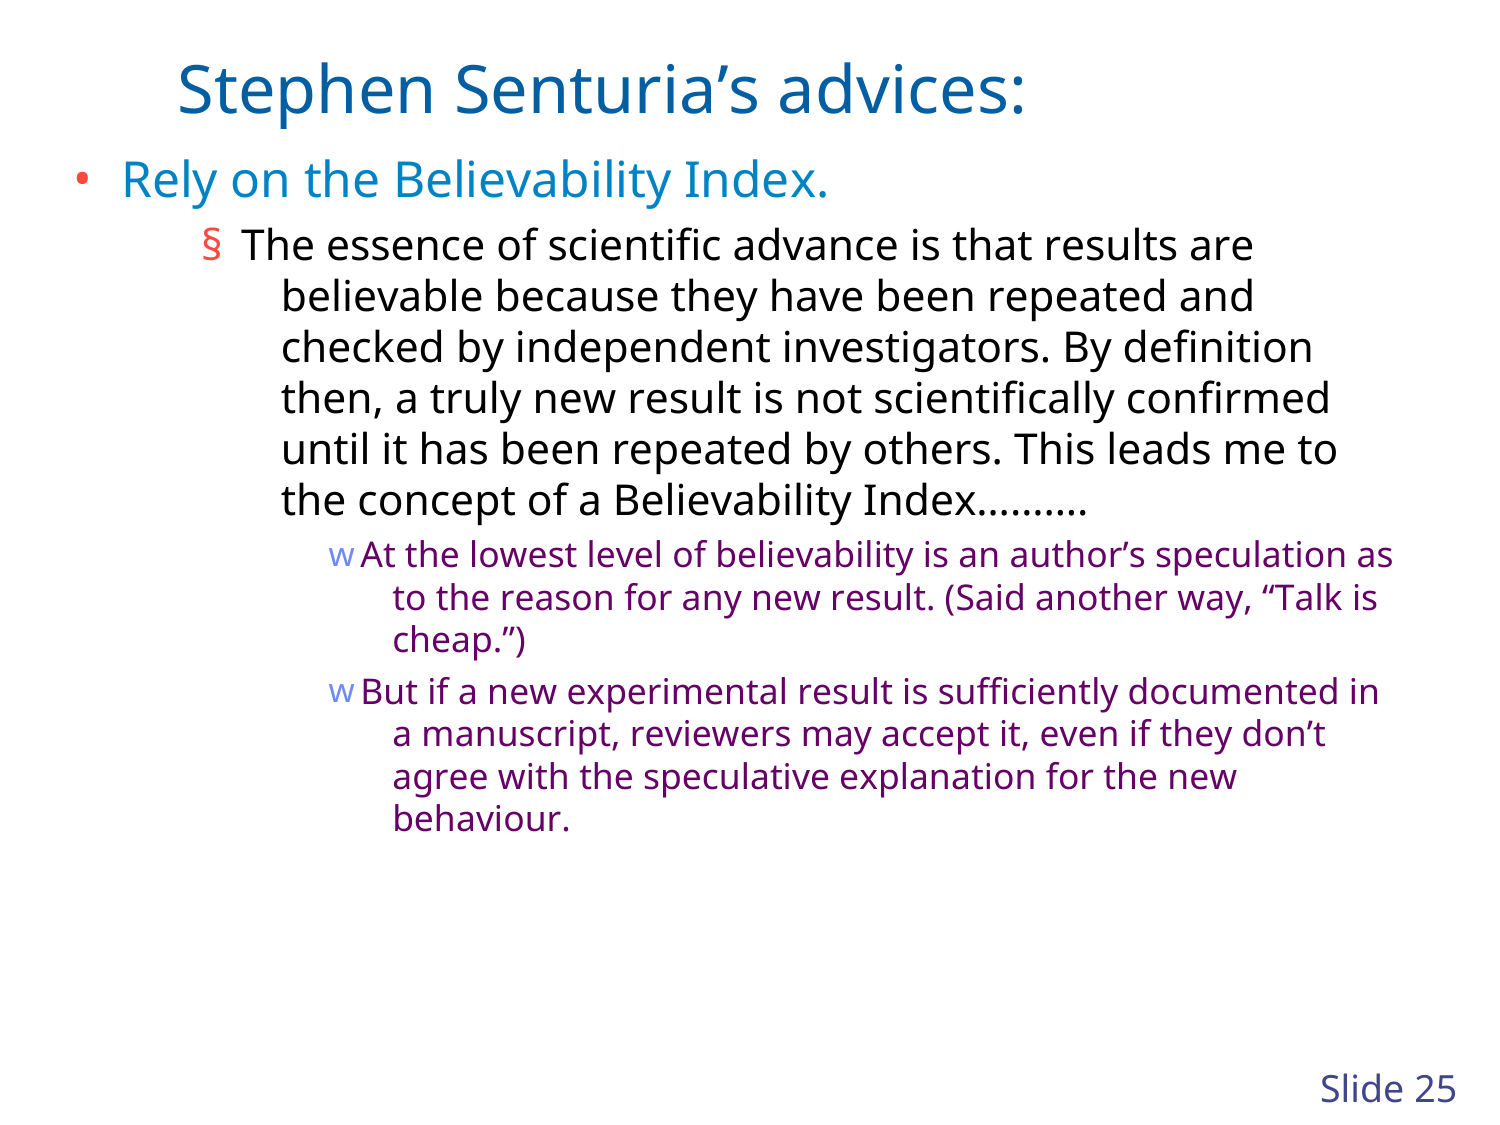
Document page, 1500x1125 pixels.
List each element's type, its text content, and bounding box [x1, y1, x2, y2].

title Stephen Senturia’s advices: [162, 23, 1413, 135]
list Rely on the Believability Index. The essence of scientific advance is that results are believable because they have been repeated and checked by independent investigators. By definition then, a truly new result is not scientifically confirmed until it has been repeated by others. This leads me to the concept of a Believability Index………. At the lowest level of believability is an author’s speculation as to the reason for any new result. (Said another way, “Talk is cheap.”) But if a new experimental result is sufficiently documented in a manuscript, reviewers may accept it, even if they don’t agree with the speculative explanation for the new behaviour. [58, 140, 1417, 855]
